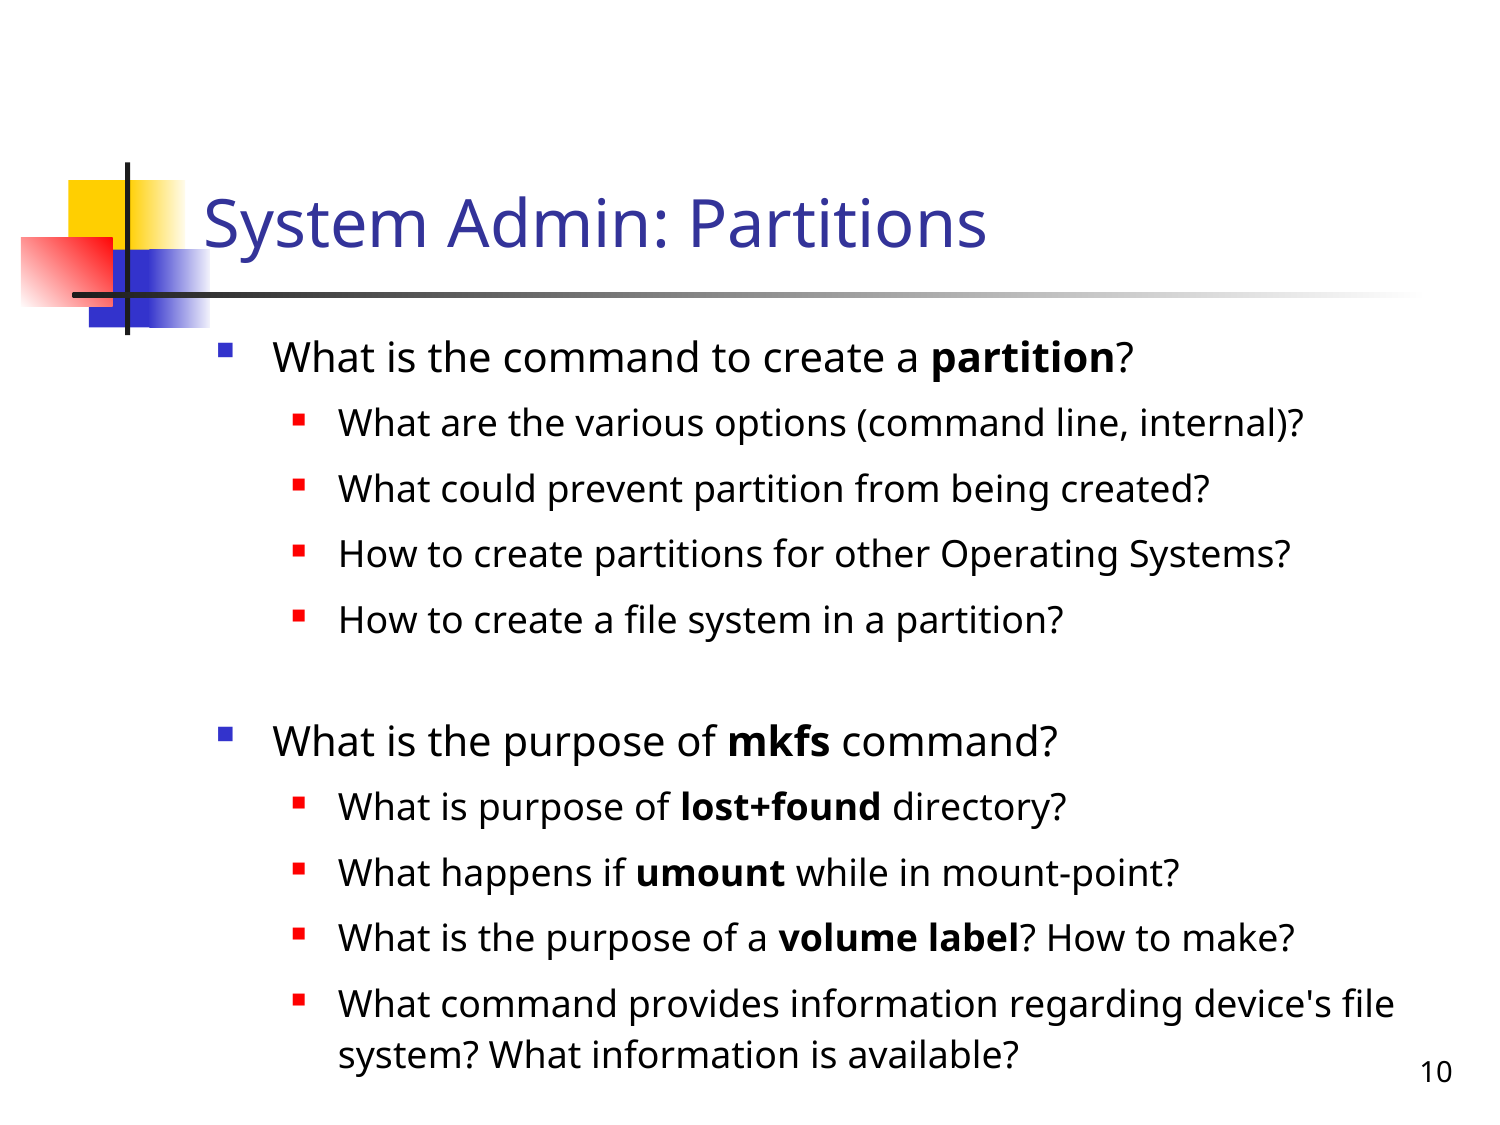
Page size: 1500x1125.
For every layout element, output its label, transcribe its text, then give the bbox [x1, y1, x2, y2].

title System Admin: Partitions [188, 35, 1468, 276]
list What is the command to create a partition? What are the various options (command line, internal)? What could prevent partition from being created? How to create partitions for other Operating Systems? How to create a file system in a partition? What is the purpose of mkfs command? What is purpose of lost+found directory? What happens if umount while in mount-point? What is the purpose of a volume label? How to make? What command provides information regarding device's file system? What information is available? [201, 328, 1477, 1008]
